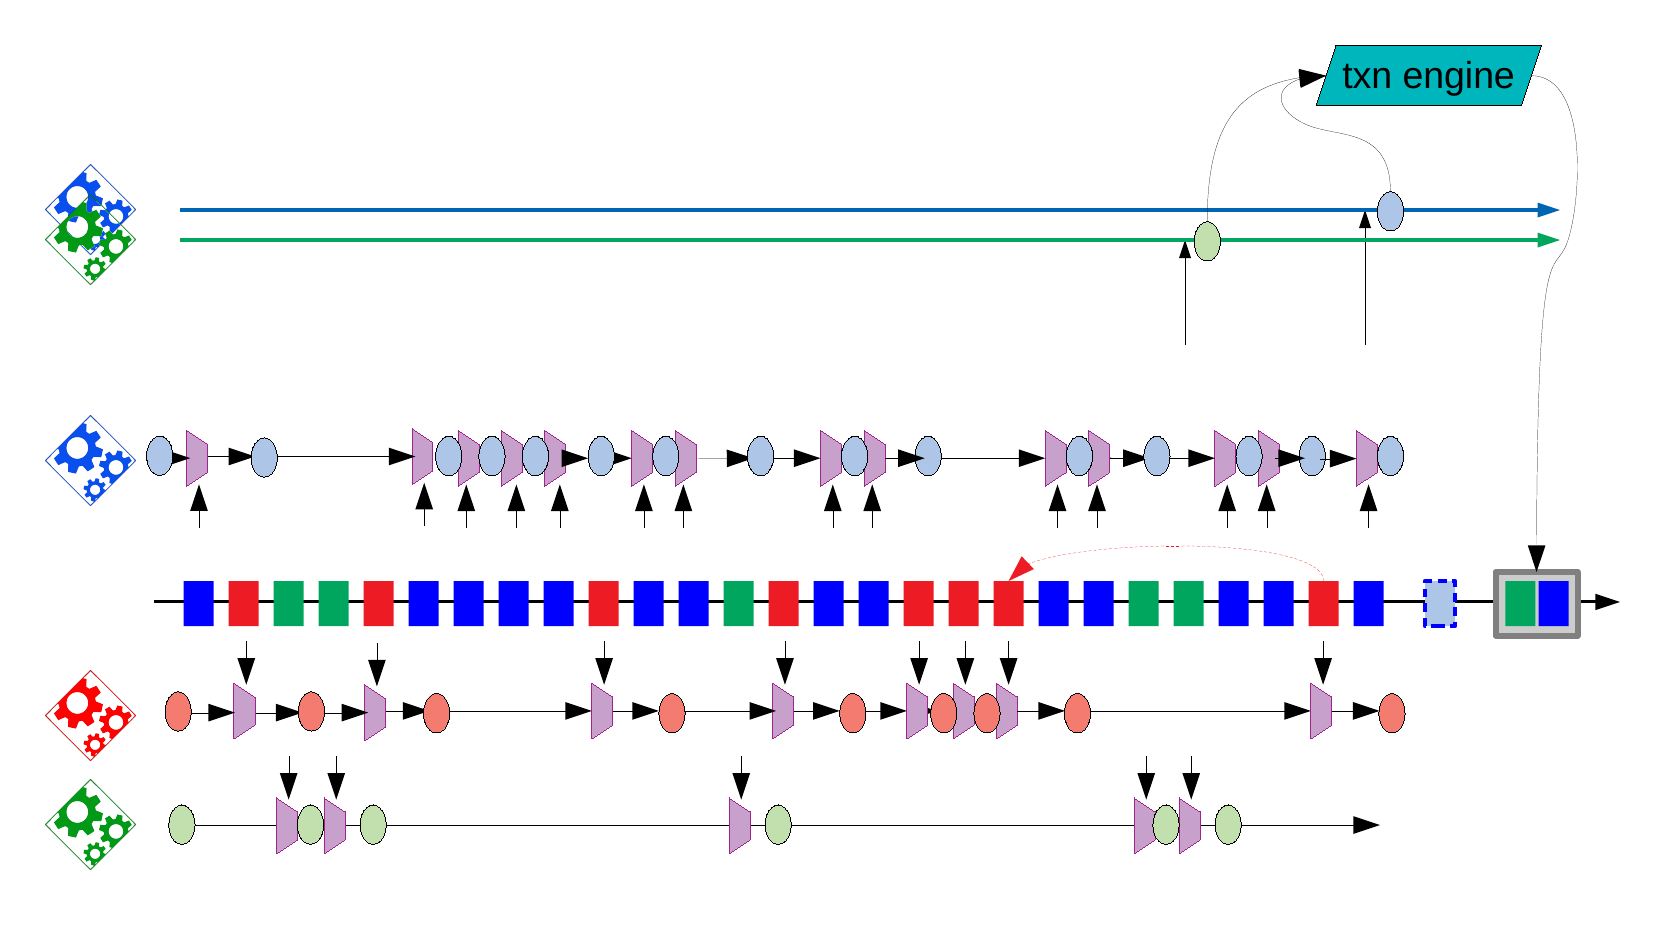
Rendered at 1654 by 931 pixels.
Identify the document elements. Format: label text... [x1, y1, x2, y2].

text_box [186, 430, 208, 487]
text_box [631, 430, 697, 487]
text_box [1299, 436, 1326, 476]
text_box [678, 581, 709, 627]
text_box [993, 581, 1024, 627]
text_box [228, 581, 259, 627]
text_box [360, 804, 387, 845]
text_box [1378, 693, 1406, 733]
text_box [1308, 581, 1339, 627]
text_box [813, 581, 844, 627]
text_box [183, 581, 214, 627]
text_box [543, 581, 574, 627]
text_box [1377, 191, 1404, 231]
text_box [1194, 221, 1221, 261]
text_box [498, 581, 529, 627]
text_box [146, 436, 173, 476]
text_box [906, 683, 928, 739]
text_box [363, 581, 394, 627]
text_box [1263, 581, 1294, 627]
text_box [772, 683, 794, 739]
text_box [1495, 571, 1578, 636]
text_box [820, 430, 886, 487]
text_box [588, 581, 619, 627]
text_box [729, 797, 751, 854]
text_box [1310, 683, 1332, 739]
text_box [903, 581, 934, 627]
text_box [1064, 693, 1091, 733]
text_box [768, 581, 799, 627]
text_box [948, 581, 979, 627]
text_box [412, 428, 433, 485]
picture [45, 164, 136, 286]
text_box [318, 581, 349, 627]
text_box [765, 804, 792, 845]
text_box [1083, 581, 1114, 627]
picture [45, 415, 136, 507]
text_box [1218, 581, 1249, 627]
text_box [168, 804, 196, 845]
text_box [723, 581, 754, 627]
text_box [1356, 430, 1404, 487]
text_box [839, 693, 866, 733]
text_box [276, 797, 346, 854]
text_box [423, 693, 450, 733]
picture [45, 670, 136, 762]
text_box [165, 691, 192, 732]
text_box [251, 437, 278, 478]
text_box [588, 436, 615, 476]
text_box [1353, 581, 1384, 627]
text_box [1128, 581, 1159, 627]
text_box [930, 683, 1018, 739]
text_box [747, 436, 774, 476]
text_box [1134, 797, 1201, 854]
text_box [233, 683, 256, 739]
text_box txn engine [1316, 45, 1542, 106]
text_box [364, 684, 386, 741]
text_box [273, 581, 304, 627]
text_box [1038, 581, 1069, 627]
text_box [408, 581, 439, 627]
text_box [858, 581, 889, 627]
text_box [915, 436, 942, 476]
text_box [1425, 581, 1456, 627]
picture [45, 779, 136, 871]
text_box [1045, 430, 1110, 487]
text_box [658, 693, 686, 733]
text_box [1215, 804, 1242, 845]
text_box [591, 683, 613, 739]
text_box [298, 691, 325, 732]
text_box [1173, 581, 1204, 627]
text_box [1143, 436, 1171, 476]
text_box [633, 581, 664, 627]
text_box [1214, 430, 1280, 487]
text_box [453, 581, 484, 627]
text_box [435, 430, 566, 487]
